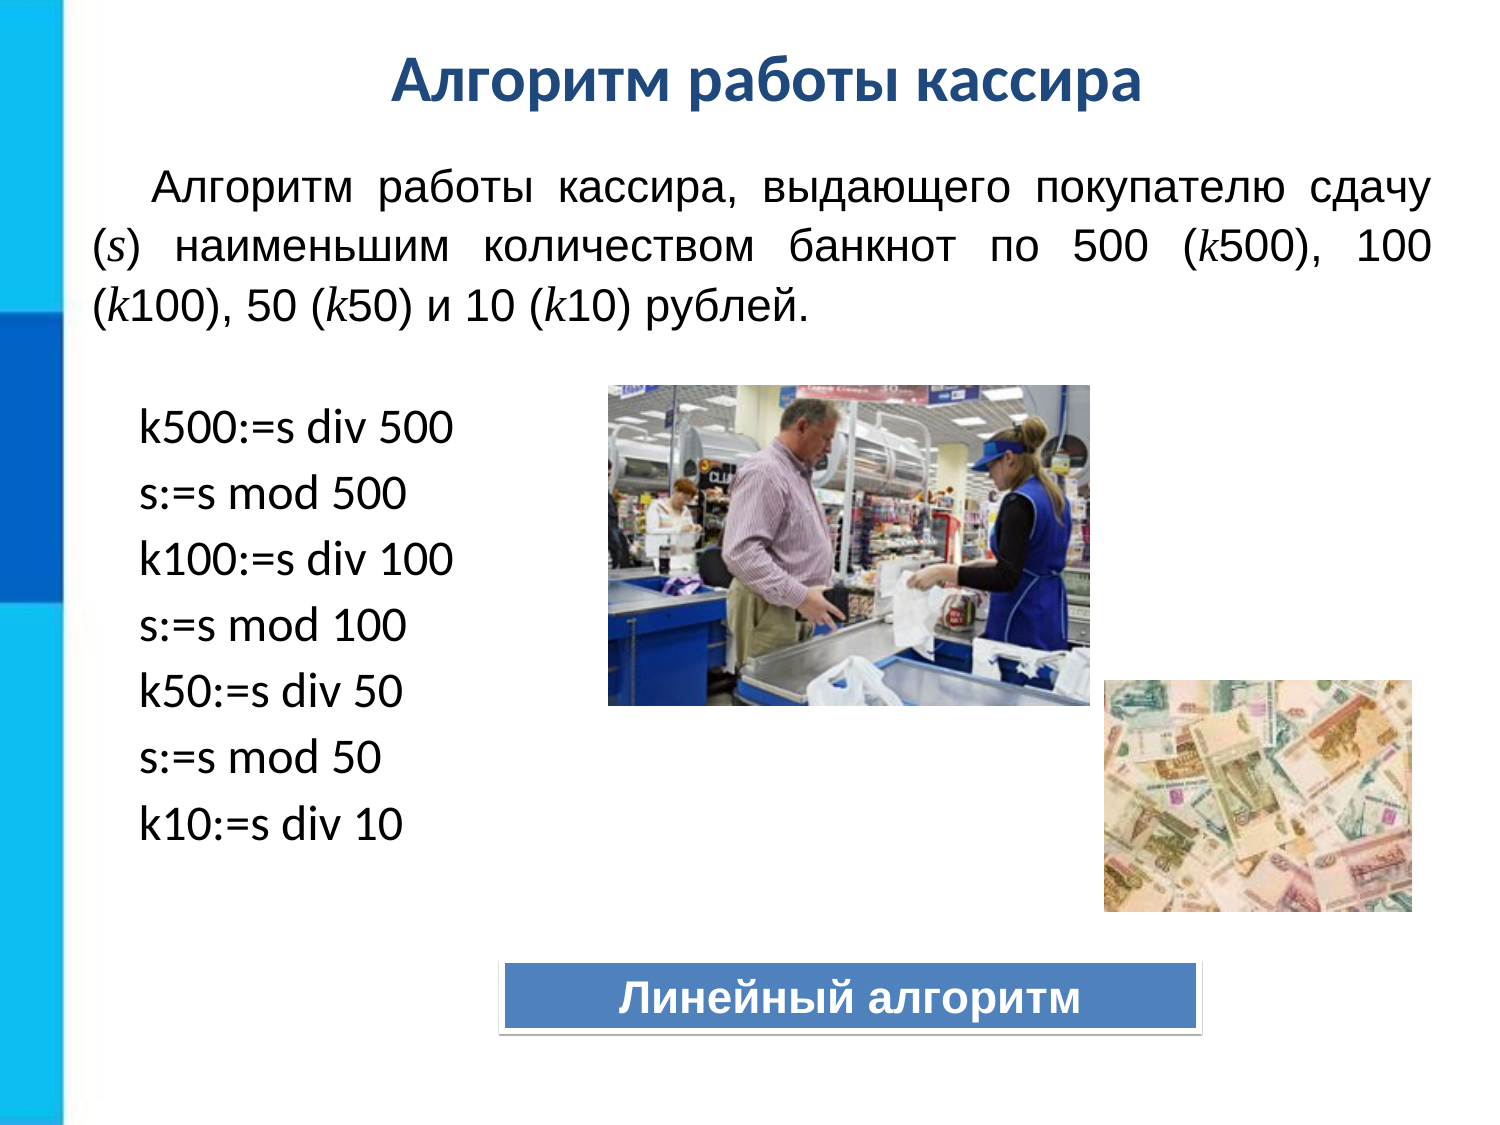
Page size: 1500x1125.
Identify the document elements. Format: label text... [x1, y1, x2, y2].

text_box Алгоритм работы кассира, выдающего покупателю сдачу (s) наименьшим количеством банкнот по 500 (k500), 100 (k100), 50 (k50) и 10 (k10) рублей. [76, 148, 1448, 340]
text_box Линейный алгоритм [501, 959, 1199, 1031]
text_box Алгоритм работы кассира [76, 42, 1459, 123]
text_box k500:=s div 500 s:=s mod 500 k100:=s div 100 s:=s mod 100 k50:=s div 50 s:=s mod 50 k10:=s div 10 [123, 385, 597, 859]
picture [0, 0, 1500, 1125]
